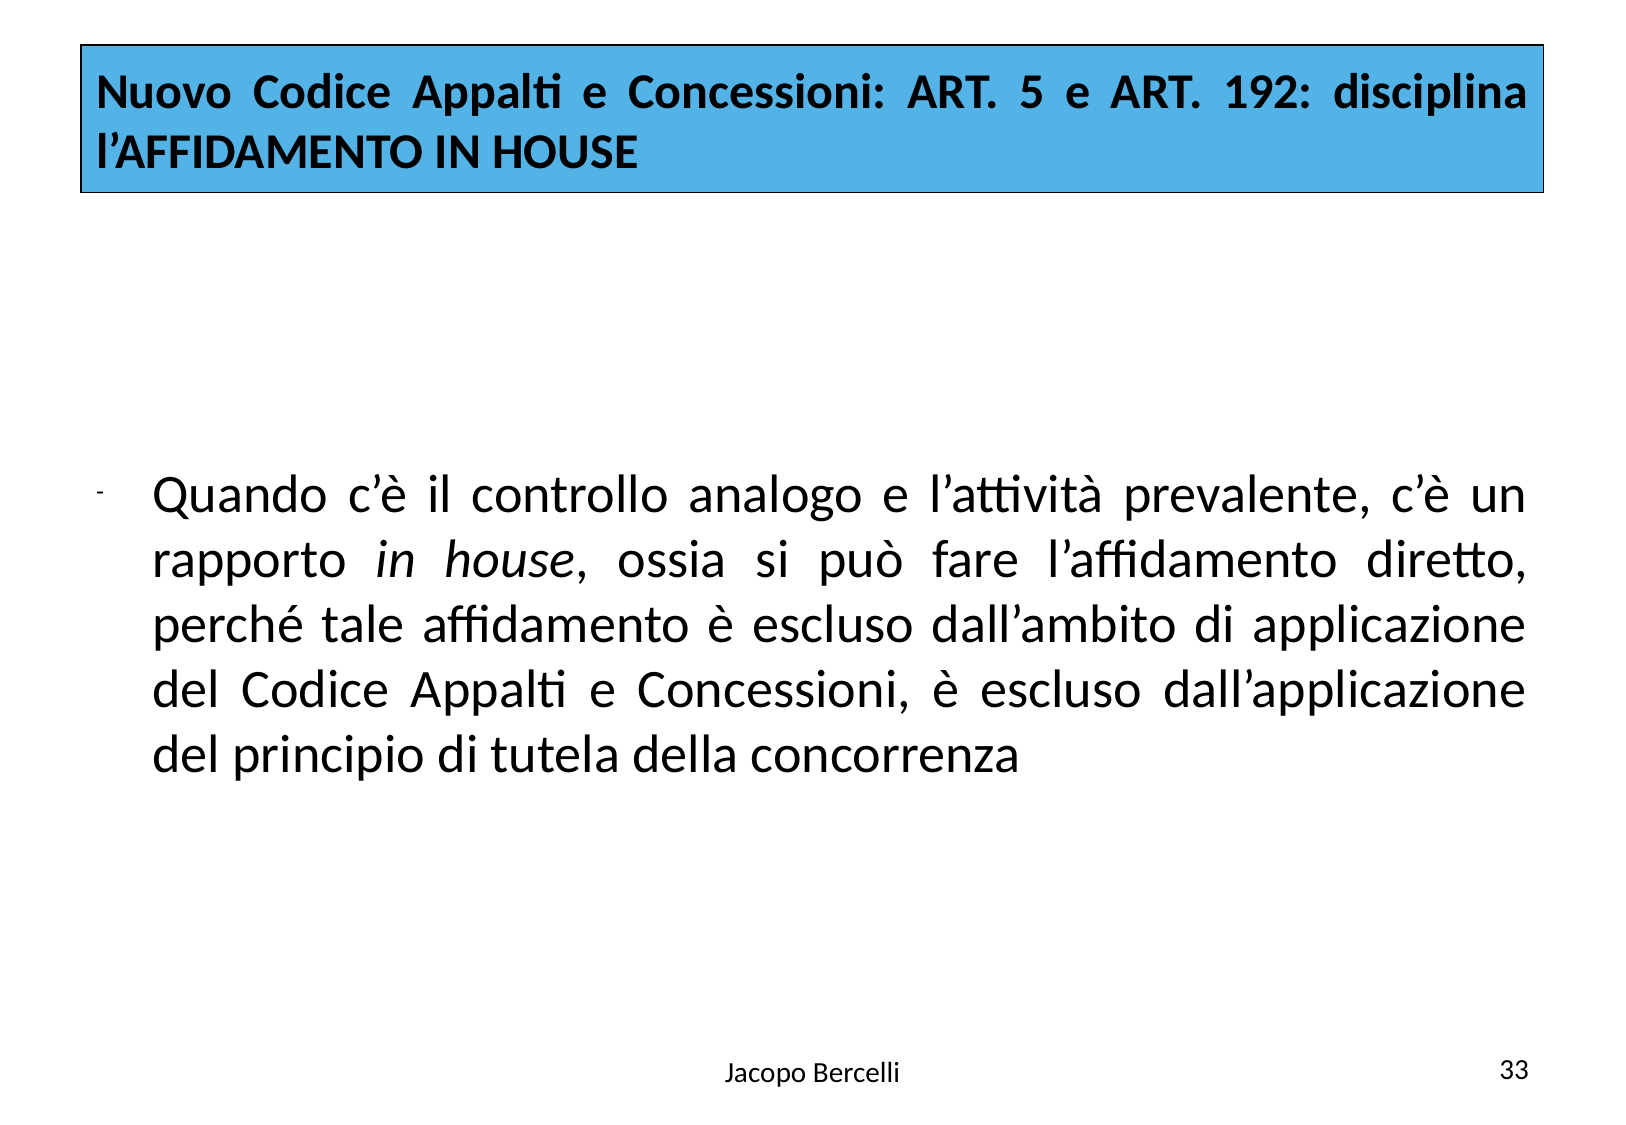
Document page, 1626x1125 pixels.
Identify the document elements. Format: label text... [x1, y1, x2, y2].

text_box Jacopo Bercelli [633, 1046, 992, 1097]
list Quando c’è il controllo analogo e l’attività prevalente, c’è un rapporto in house, ossia si può fare l’affidamento diretto, perché tale affidamento è escluso dall’ambito di applicazione del Codice Appalti e Concessioni, è escluso dall’applicazione del principio di tutela della concorrenza [81, 262, 1544, 1005]
slide_number <numero> [1164, 1042, 1544, 1103]
title Nuovo Codice Appalti e Concessioni: ART. 5 e ART. 192: disciplina l’AFFIDAMENTO IN HOUSE [81, 45, 1544, 193]
